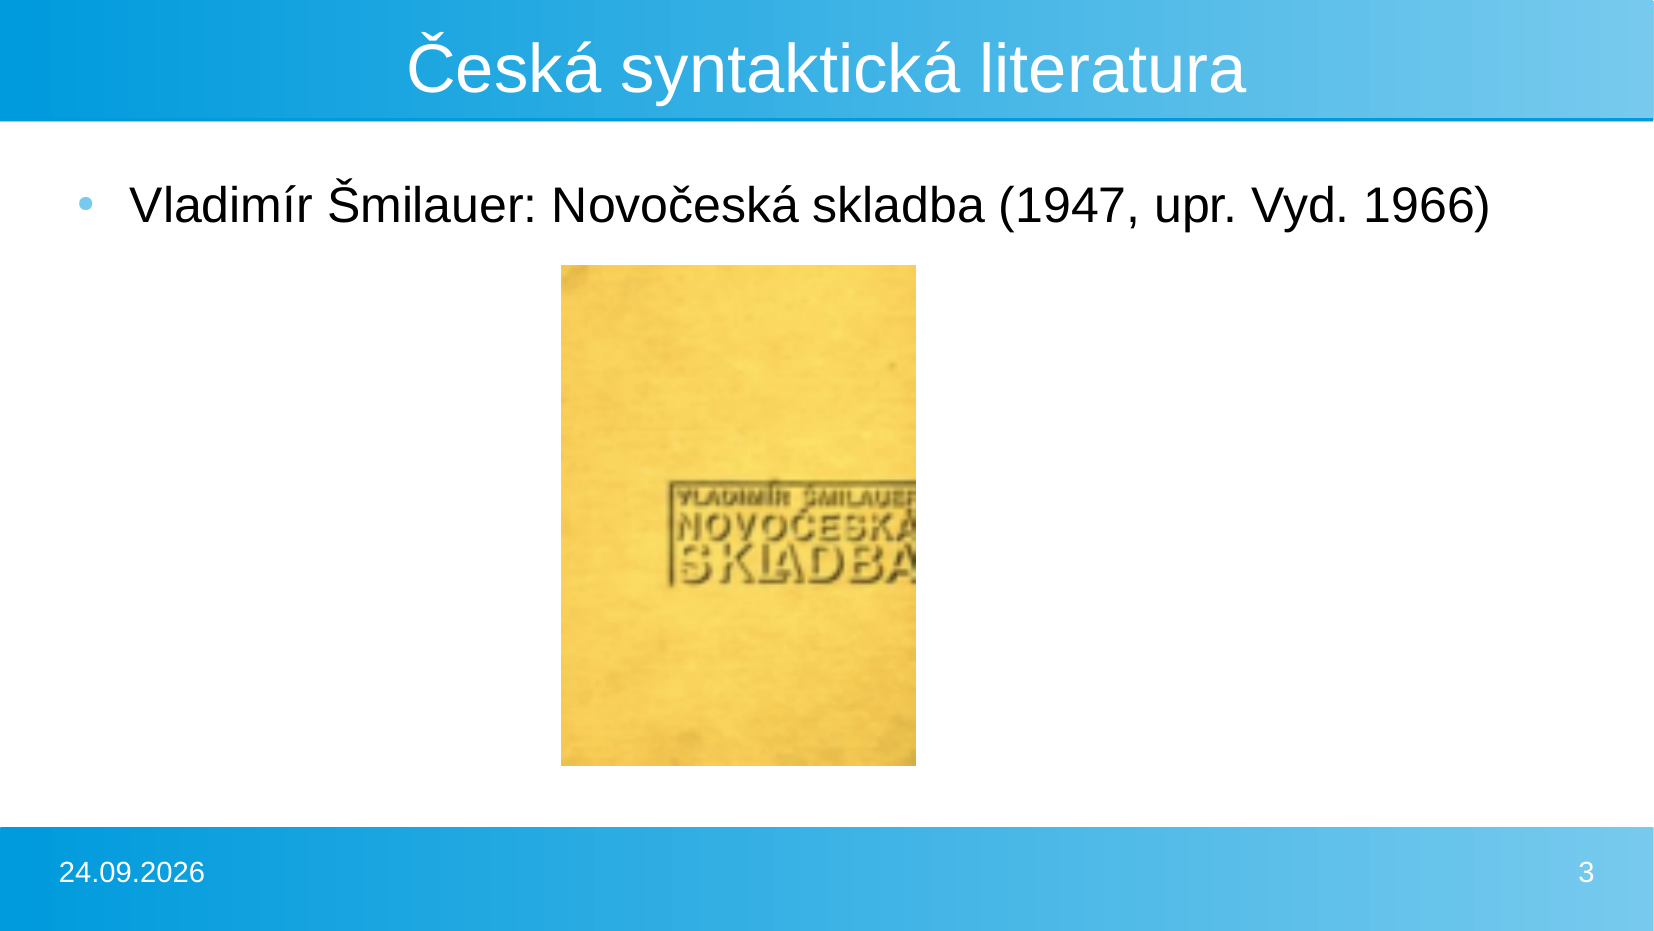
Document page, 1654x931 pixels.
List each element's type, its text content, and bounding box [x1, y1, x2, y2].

picture [561, 265, 916, 766]
title Česká syntaktická literatura [59, 29, 1595, 108]
list Vladimír Šmilauer: Novočeská skladba (1947, upr. Vyd. 1966) [59, 177, 1595, 768]
